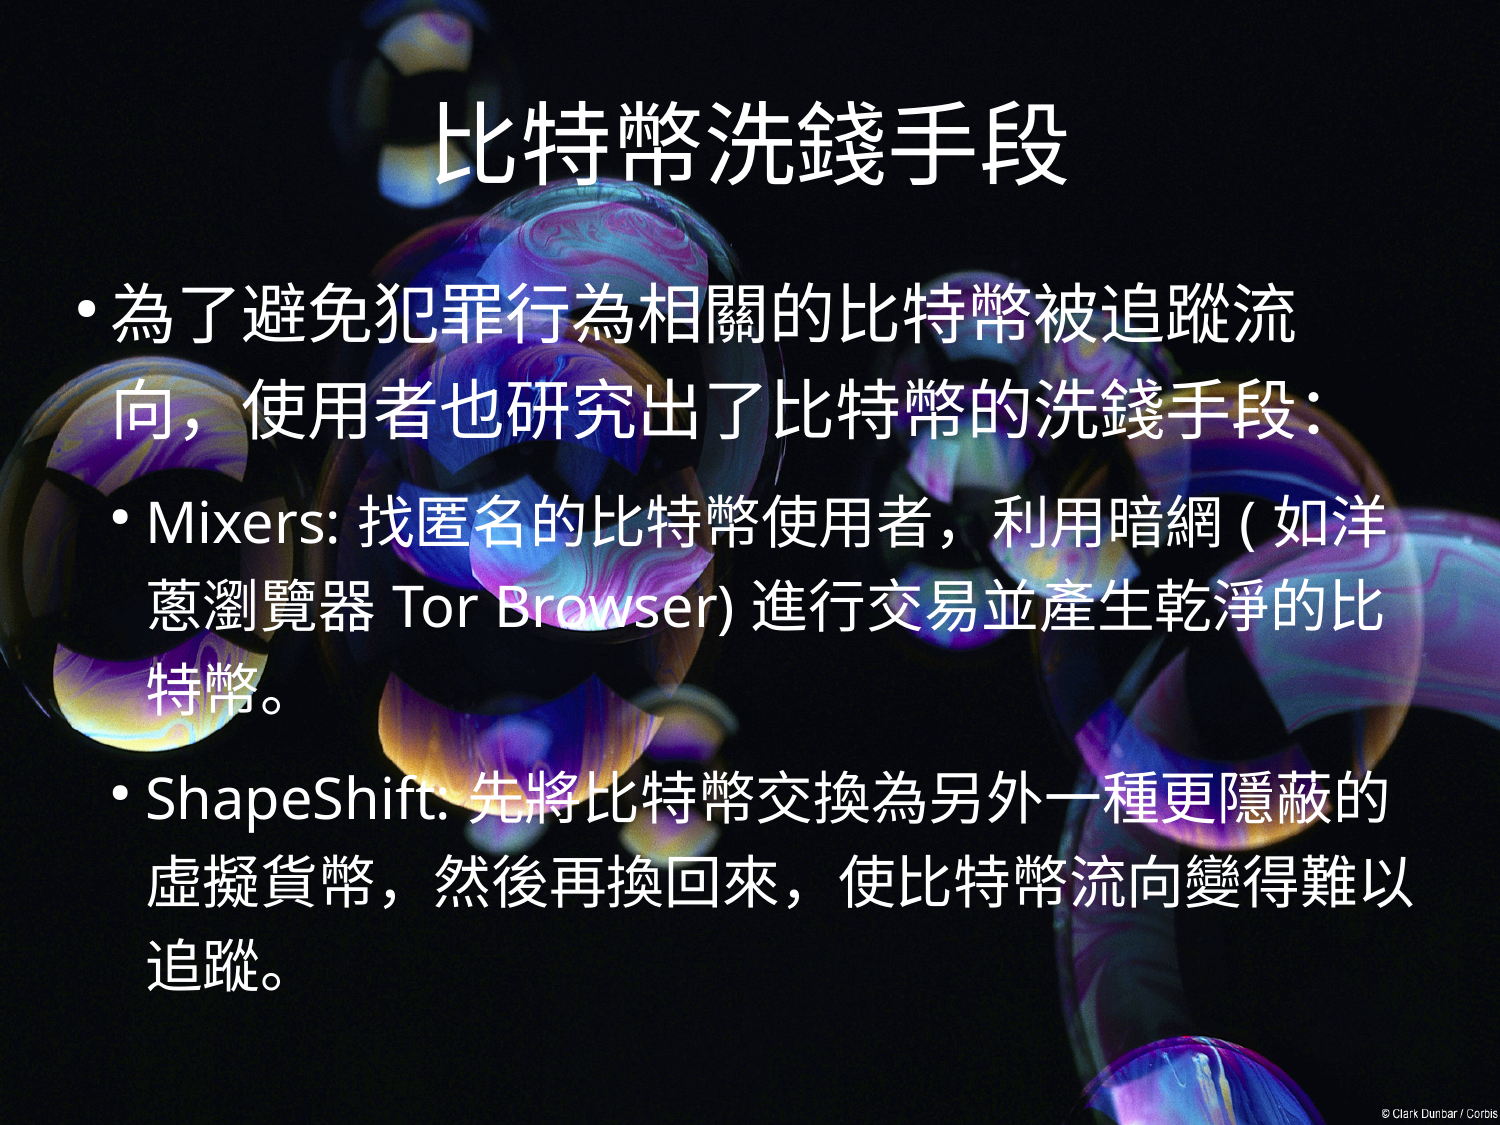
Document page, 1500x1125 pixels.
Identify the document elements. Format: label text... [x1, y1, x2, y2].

list 為了避免犯罪行為相關的比特幣被追蹤流向，使用者也研究出了比特幣的洗錢手段： Mixers:找匿名的比特幣使用者，利用暗網(如洋蔥瀏覽器Tor Browser)進行交易並產生乾淨的比特幣。 ShapeShift:先將比特幣交換為另外一種更隱蔽的虛擬貨幣，然後再換回來，使比特幣流向變得難以追蹤。 [75, 262, 1425, 1005]
picture [0, 0, 1500, 1125]
title 比特幣洗錢手段 [75, 45, 1425, 233]
